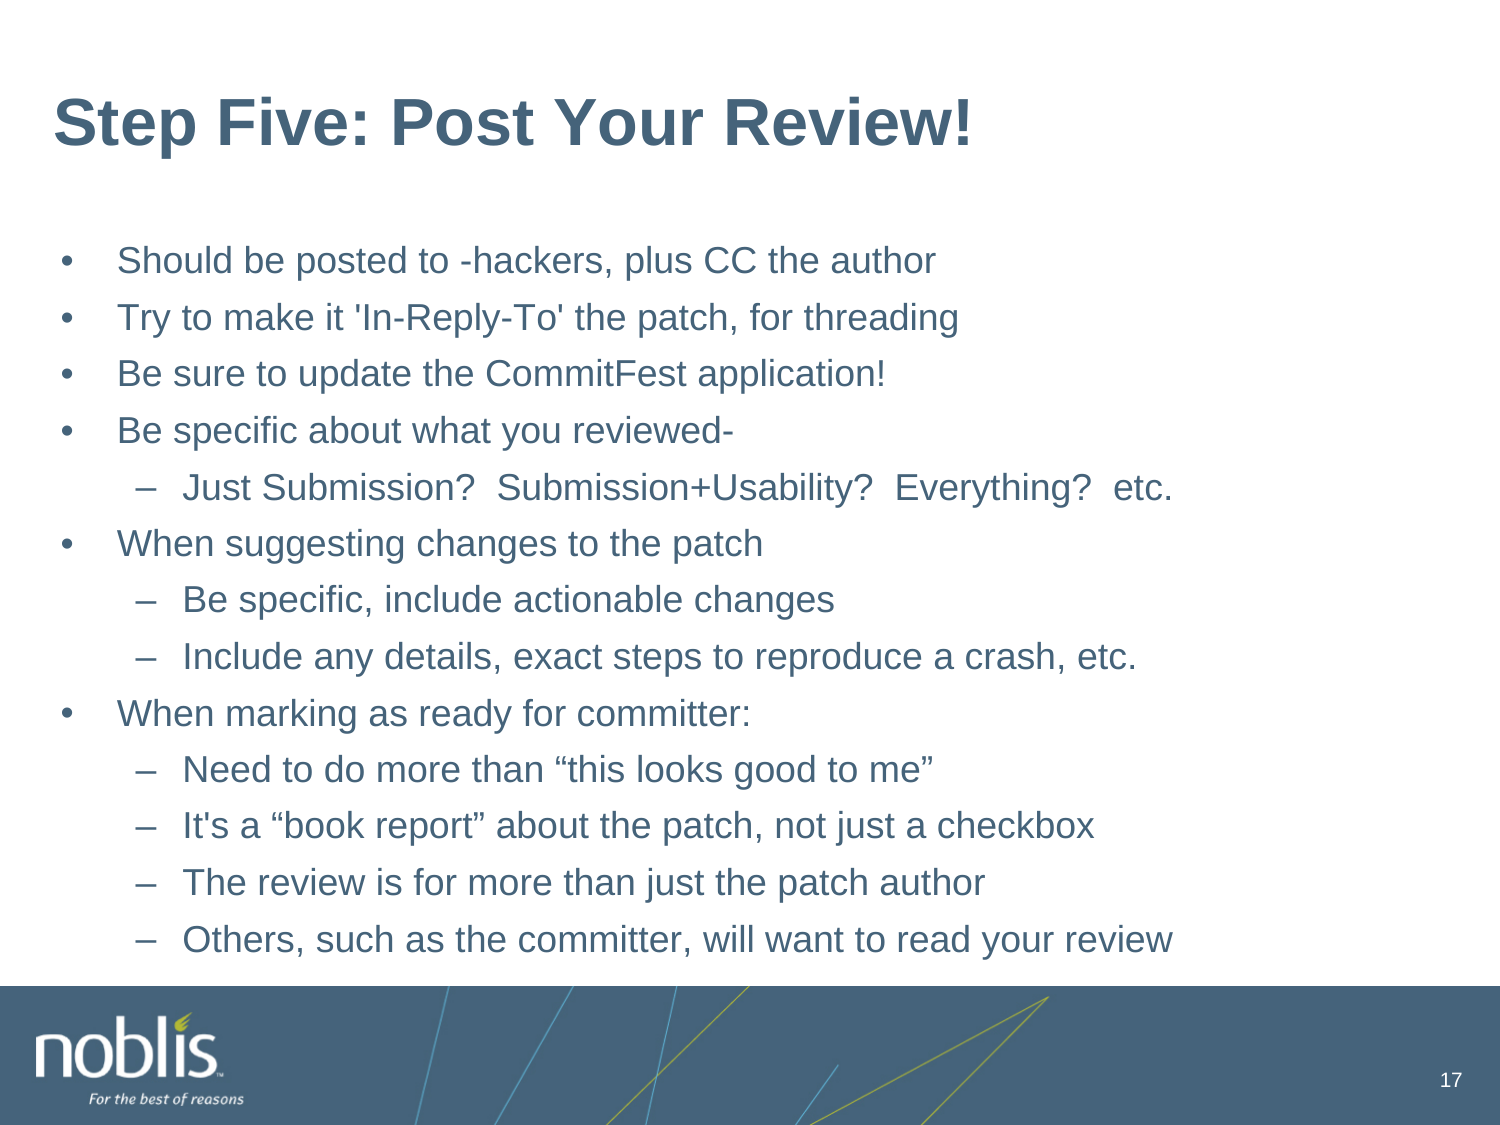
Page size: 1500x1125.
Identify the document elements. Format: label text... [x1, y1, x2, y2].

list Should be posted to -hackers, plus CC the author Try to make it 'In-Reply-To' the patch, for threading Be sure to update the CommitFest application! Be specific about what you reviewed- Just Submission? Submission+Usability? Everything? etc. When suggesting changes to the patch Be specific, include actionable changes Include any details, exact steps to reproduce a crash, etc. When marking as ready for committer: Need to do more than “this looks good to me” It's a “book report” about the patch, not just a checkbox The review is for more than just the patch author Others, such as the committer, will want to read your review [60, 239, 1437, 968]
picture [0, 986, 1500, 1125]
title Step Five: Post Your Review! [53, 38, 1438, 211]
